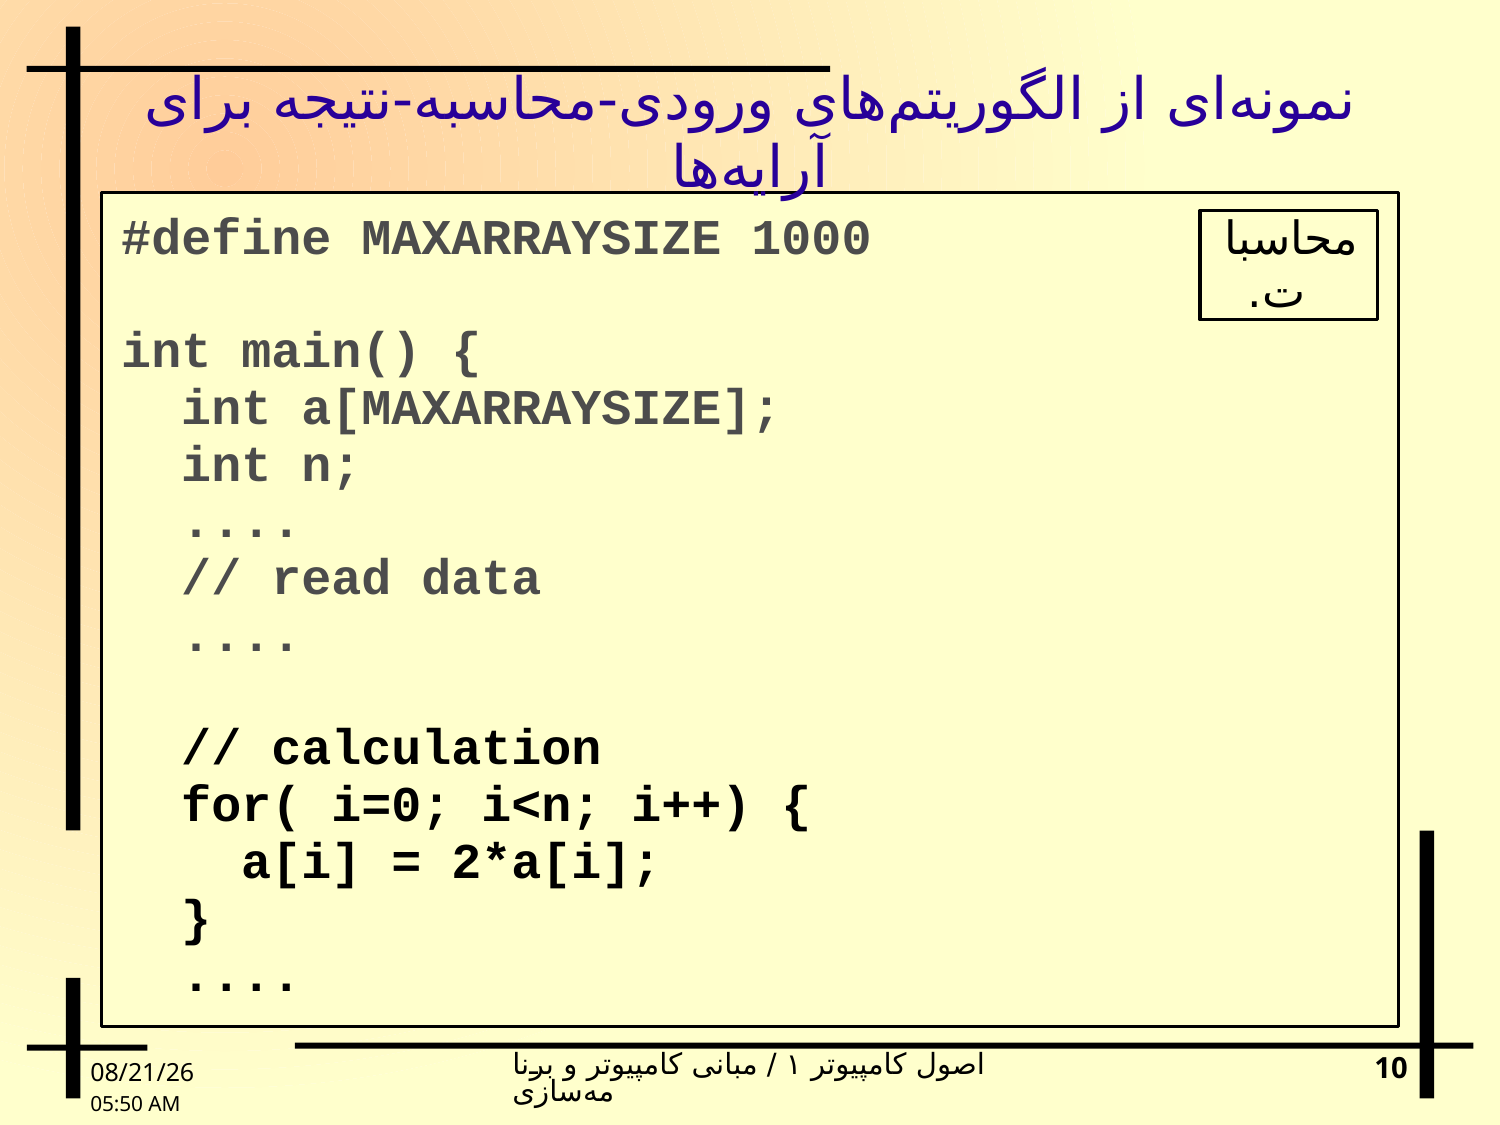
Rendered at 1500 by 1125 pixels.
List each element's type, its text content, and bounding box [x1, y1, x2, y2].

list #define MAXARRAYSIZE 1000 int main() { int a[MAXARRAYSIZE]; int n; .... // read data .... // calculation for( i=0; i<n; i++) { a[i] = 2*a[i]; } .... [101, 192, 1399, 1027]
title نمونه‌ای از الگوریتم‌های ورودی-محاسبه-نتیجه برای آرایه‌ها [135, 73, 1365, 193]
list محاسبات. [1200, 210, 1378, 285]
